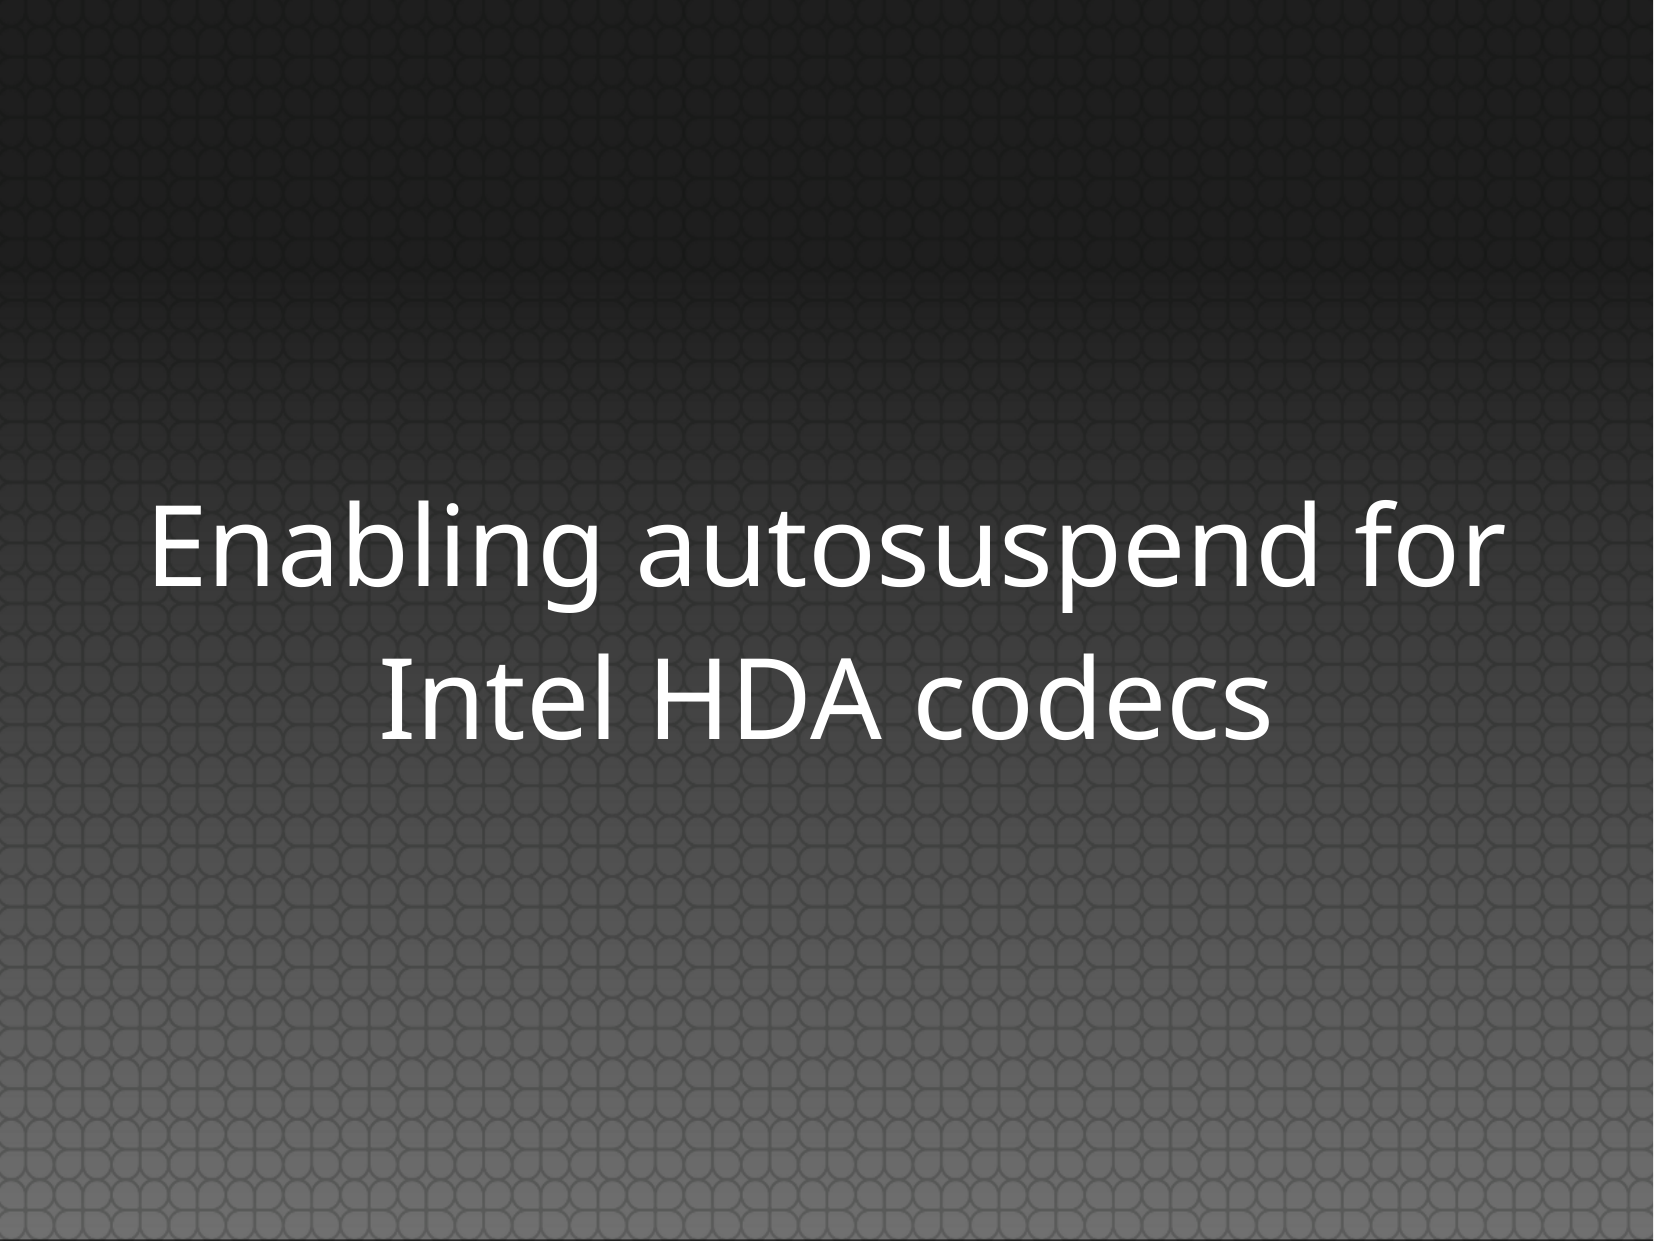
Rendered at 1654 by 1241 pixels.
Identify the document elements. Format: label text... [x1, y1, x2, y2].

title Enabling autosuspend for Intel HDA codecs [17, 390, 1637, 848]
picture [0, 0, 1654, 1241]
